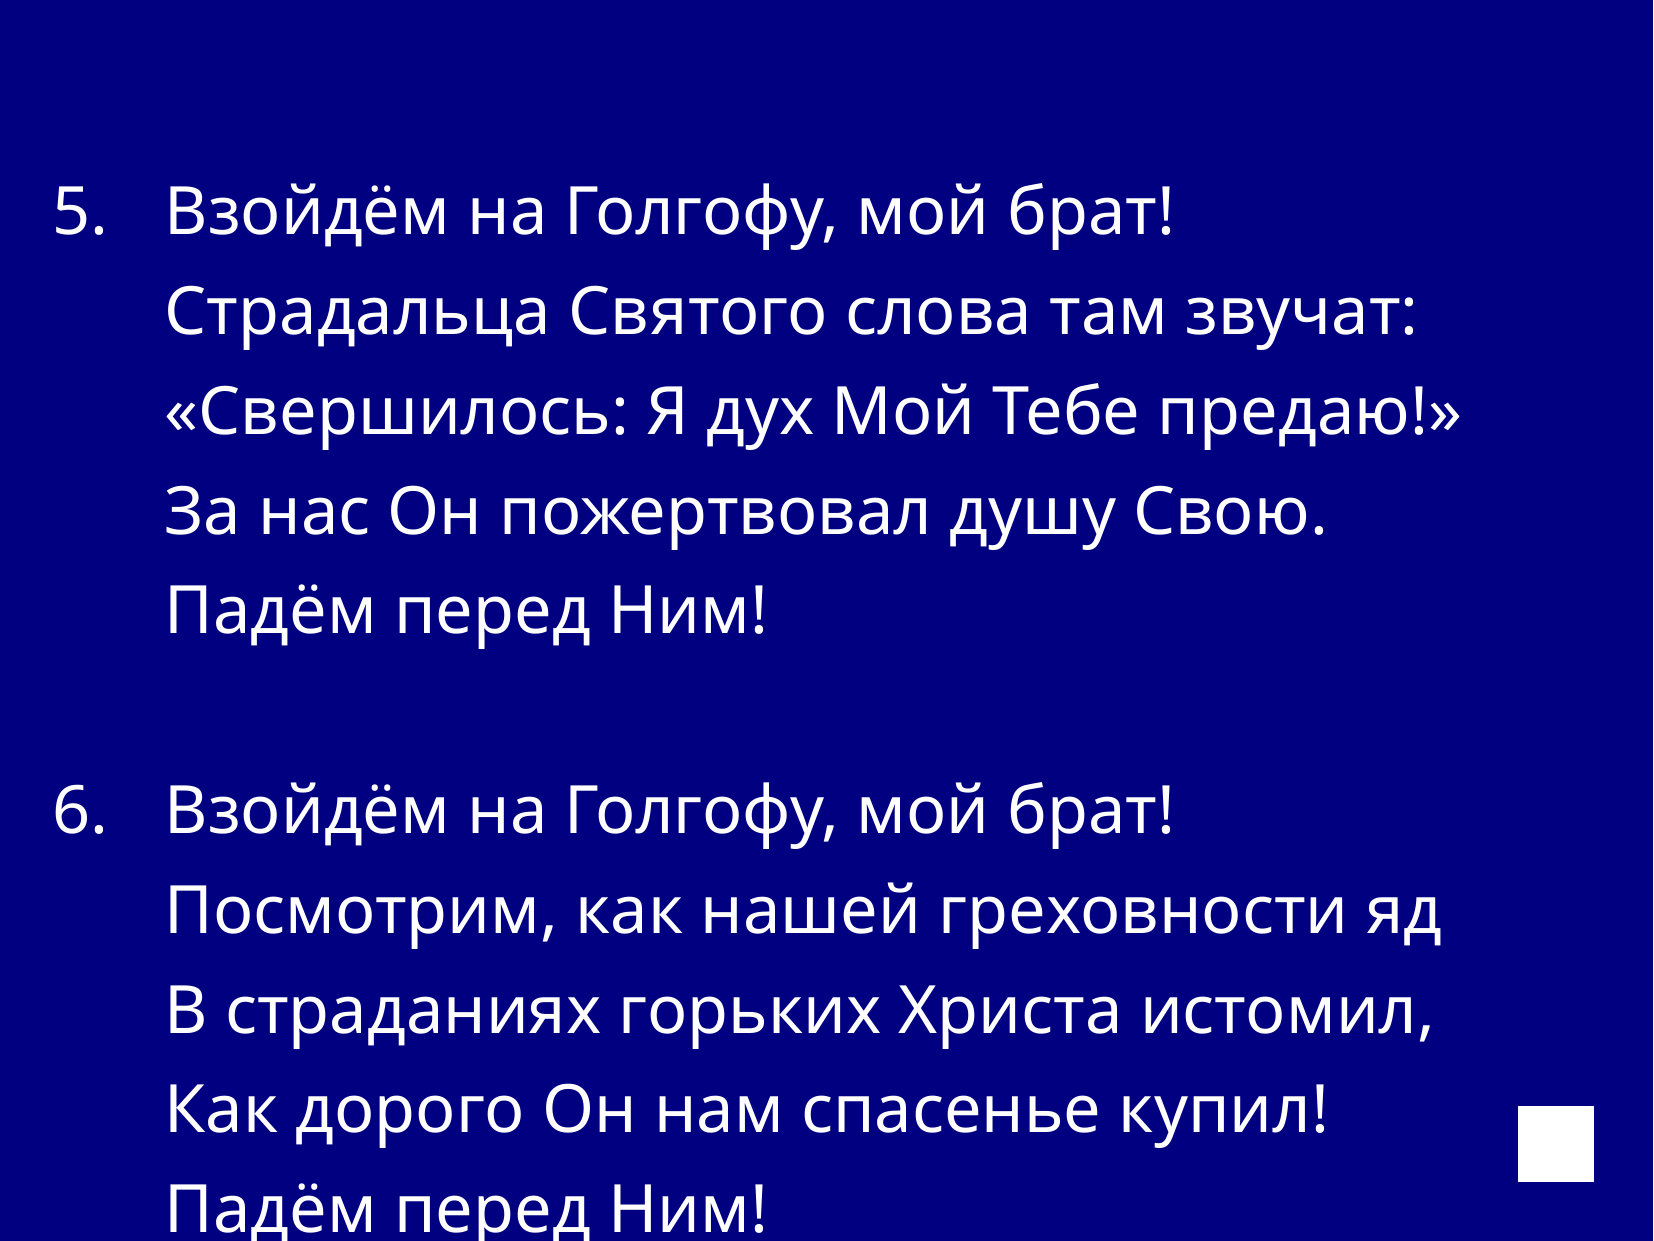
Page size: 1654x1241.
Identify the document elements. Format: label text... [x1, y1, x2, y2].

text_box 5. Взойдём на Голгофу, мой брат! Страдальца Святого слова там звучат: «Свершилось: Я дух Мой Тебе предаю!» За нас Он пожертвовал душу Свою. Падём перед Ним! 6. Взойдём на Голгофу, мой брат! Посмотрим, как нашей греховности яд В страданиях горьких Христа истомил, Как дорого Он нам спасенье купил! Падём перед Ним! [37, 56, 1653, 1163]
text_box [1518, 1163, 1594, 1182]
